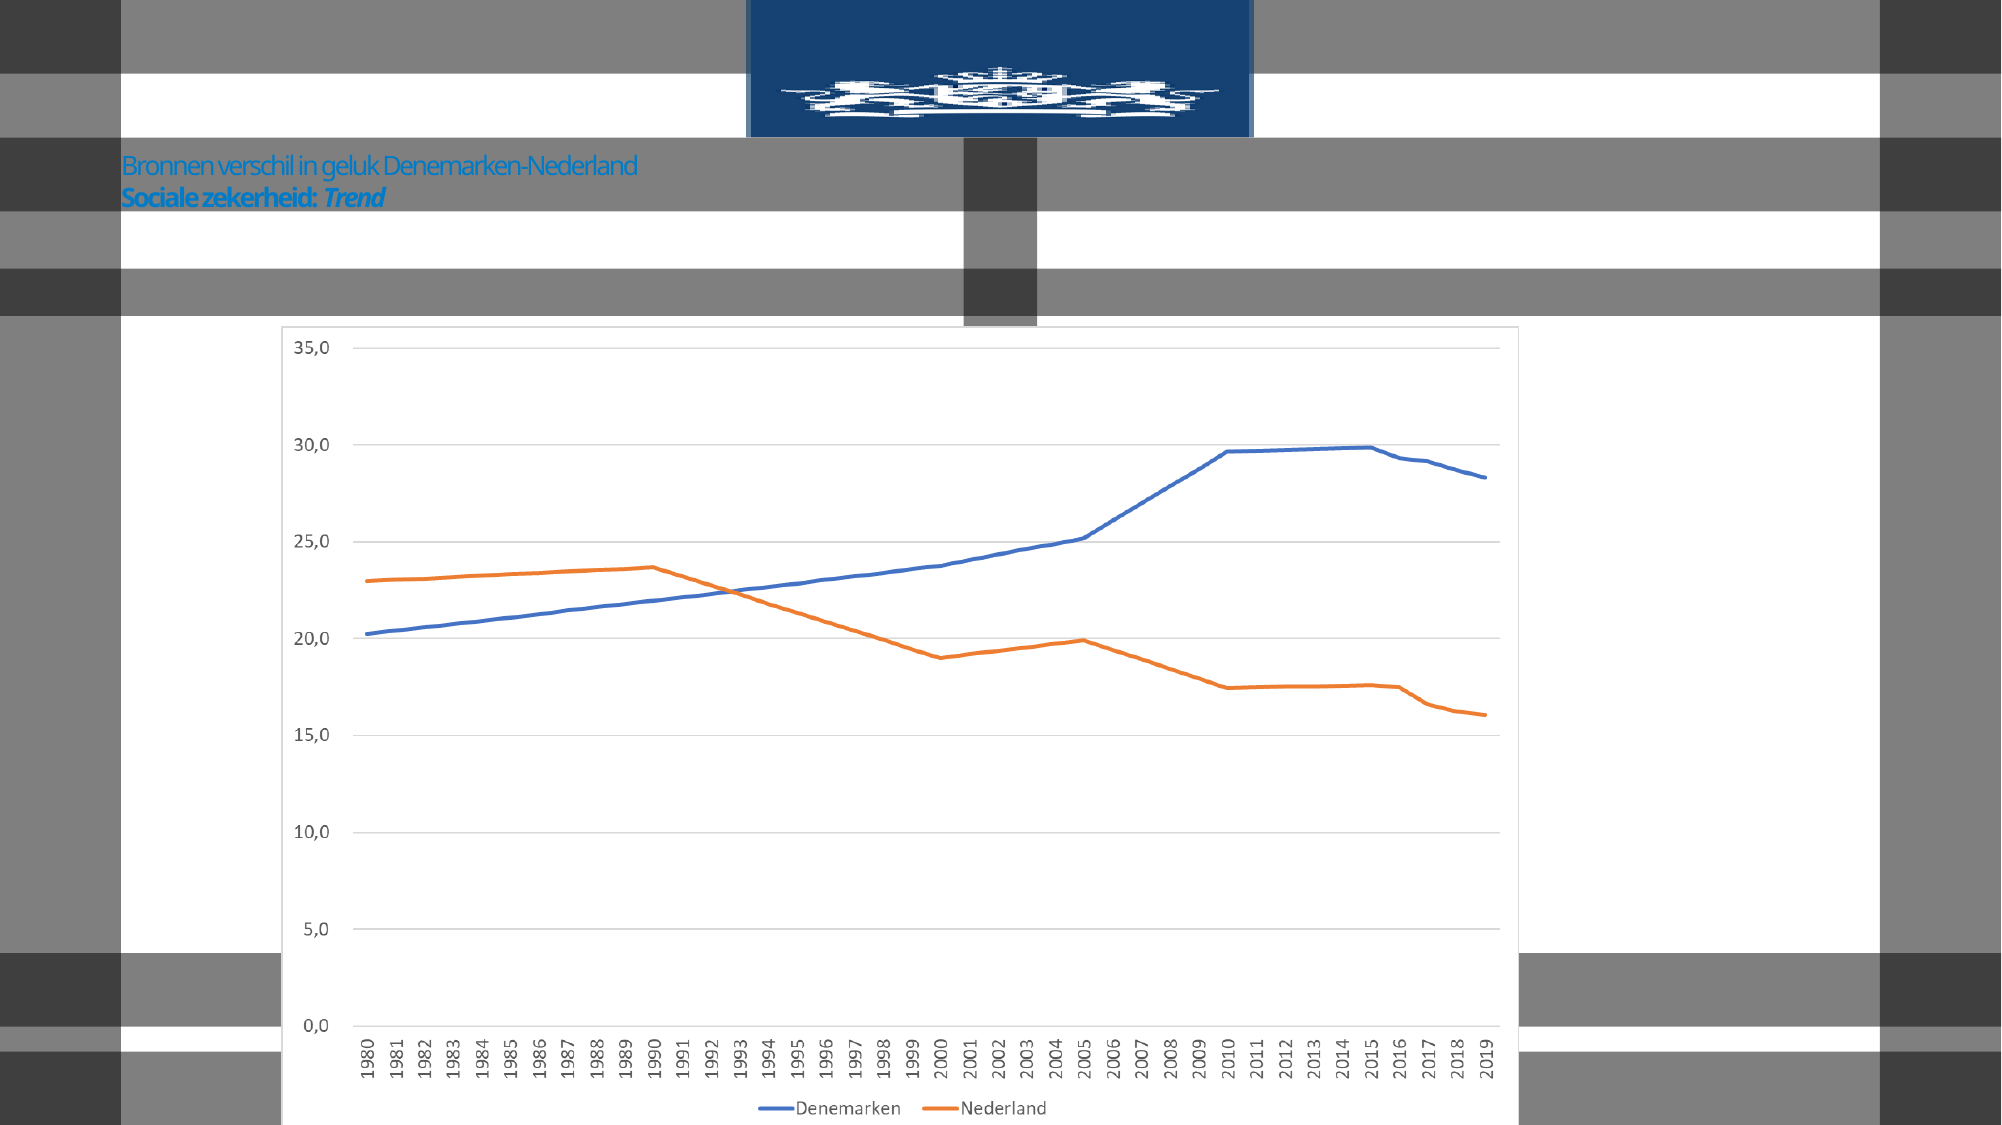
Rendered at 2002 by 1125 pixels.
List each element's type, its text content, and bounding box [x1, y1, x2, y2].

picture [281, 326, 1519, 1125]
title Bronnen verschil in geluk Denemarken-Nederland Sociale zekerheid: Trend [121, 149, 1880, 215]
